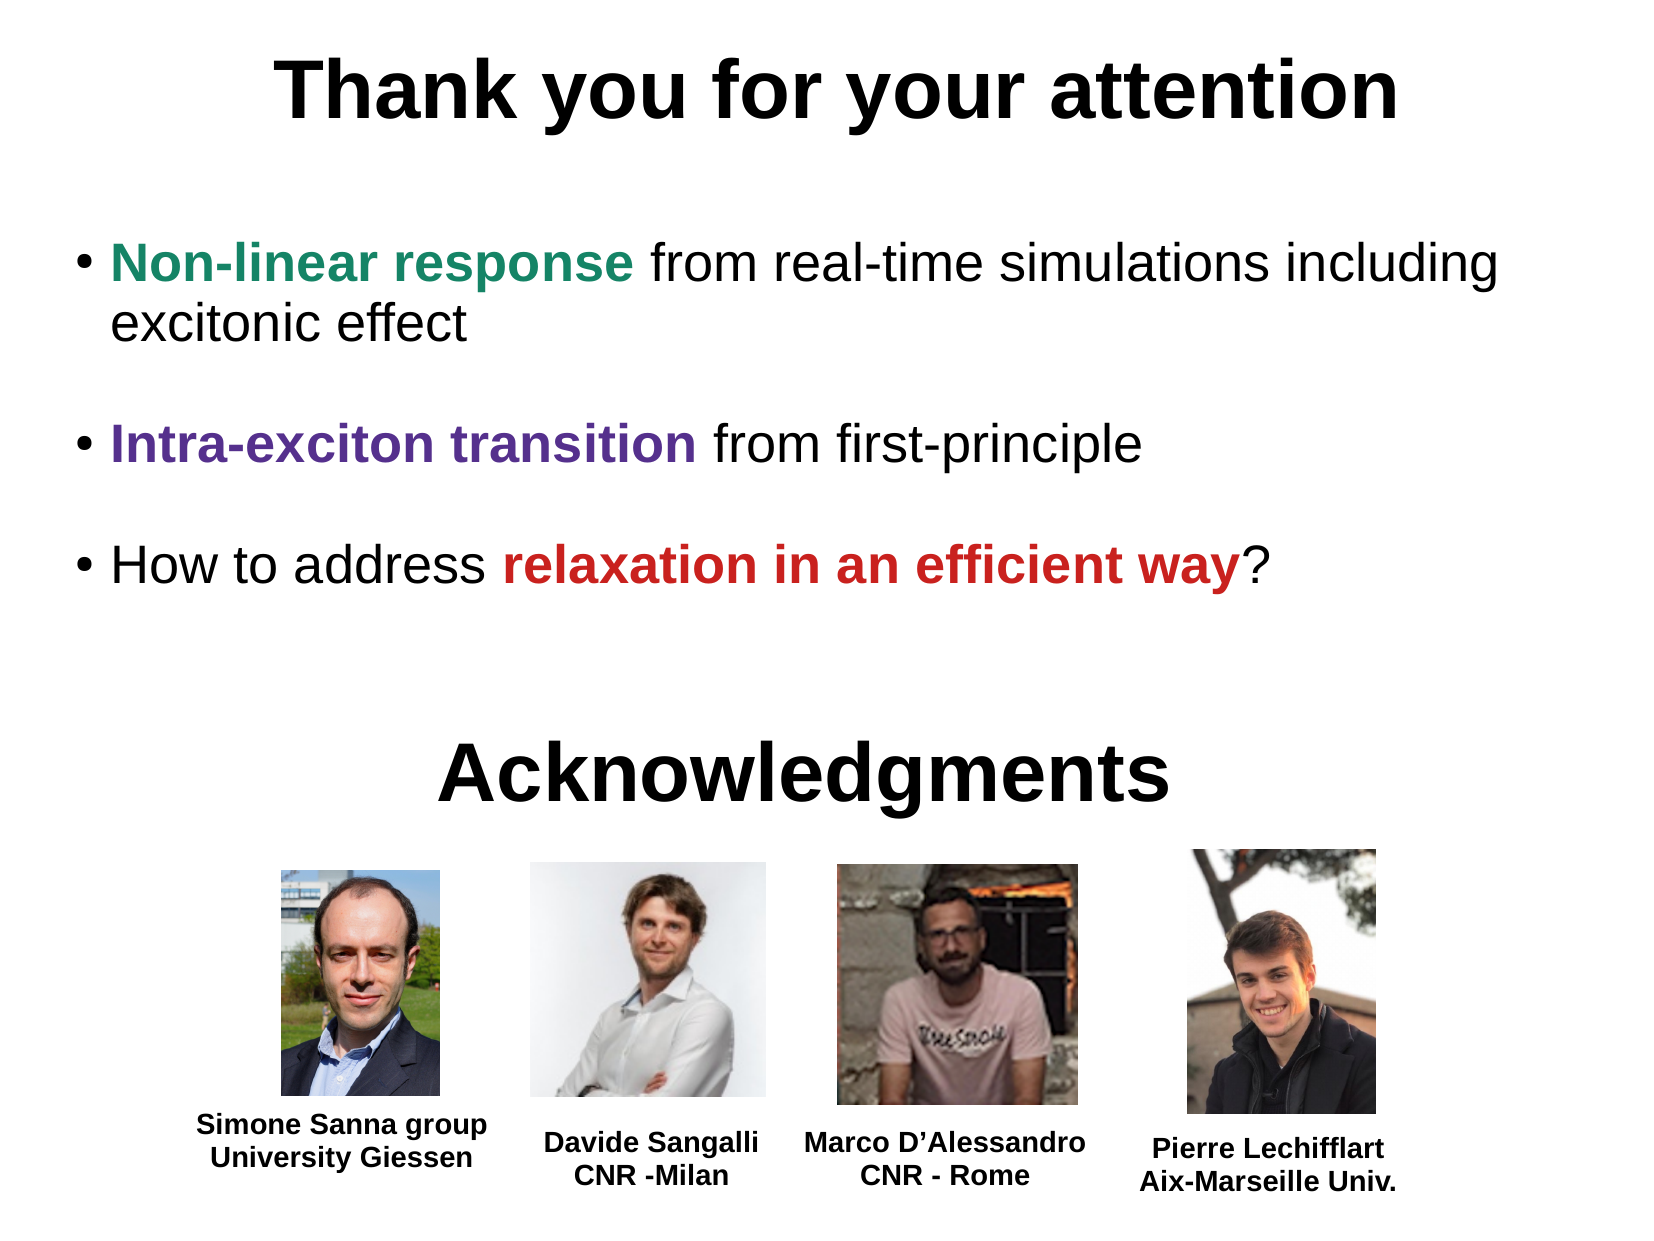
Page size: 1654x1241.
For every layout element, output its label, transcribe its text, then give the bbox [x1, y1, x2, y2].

title Thank you for your attention [105, 0, 1594, 196]
picture [281, 870, 440, 1096]
picture [1187, 849, 1376, 1114]
title Acknowledgments [71, 720, 1561, 826]
picture [530, 862, 766, 1097]
text_box Simone Sanna group University Giessen [132, 1101, 552, 1201]
picture [837, 864, 1078, 1105]
text_box Davide Sangalli CNR -Milan [442, 1119, 735, 1218]
text_box Non-linear response from real-time simulations including excitonic effect Intra-exciton transition from first-principle How to address relaxation in an efficient way? [60, 225, 1636, 604]
text_box Marco D’Alessandro CNR - Rome [735, 1119, 1155, 1218]
text_box Pierre Lechifflart Aix-Marseille Univ. [1058, 1125, 1478, 1218]
